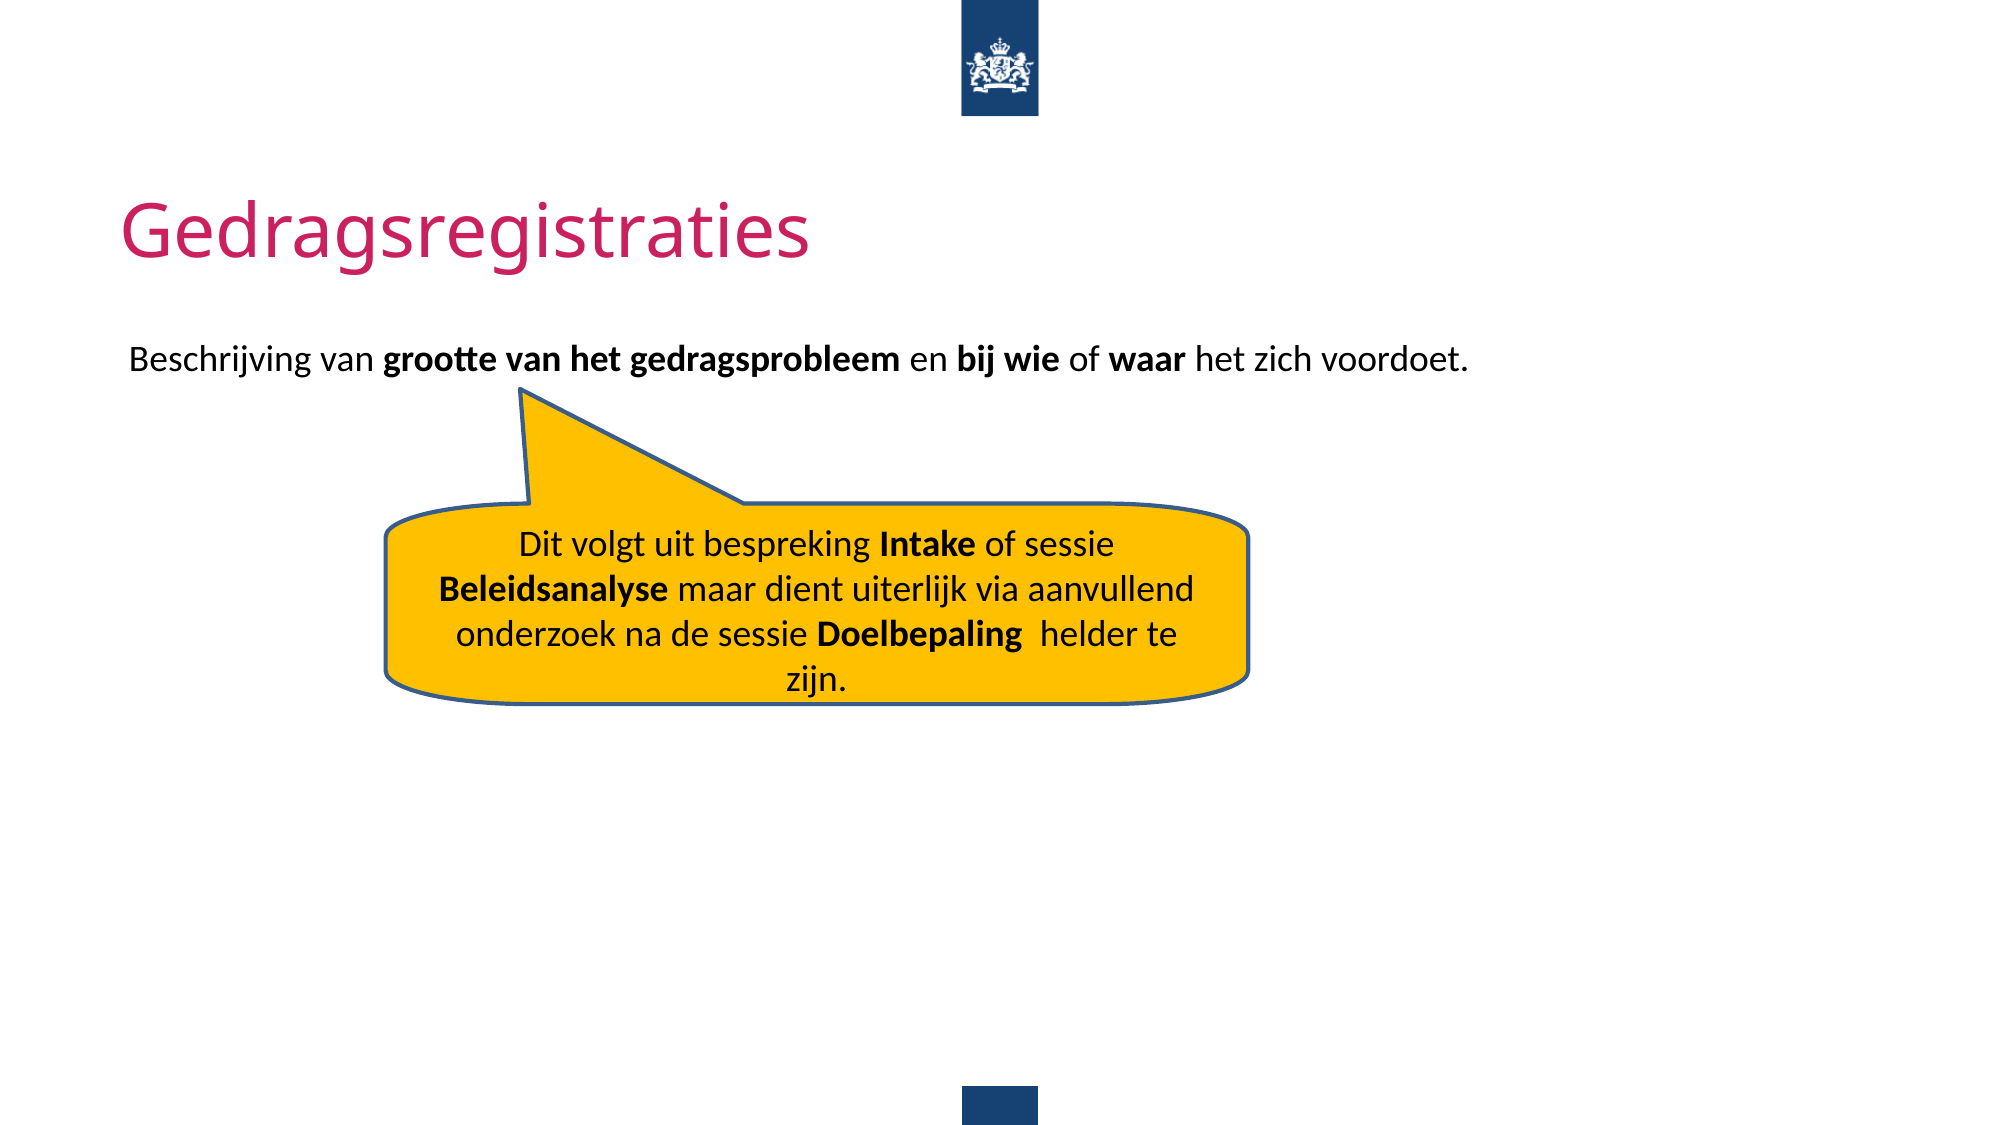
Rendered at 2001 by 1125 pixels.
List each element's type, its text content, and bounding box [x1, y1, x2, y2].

text_box Gedragsregistraties [104, 125, 1897, 281]
text_box Beschrijving van grootte van het gedragsprobleem en bij wie of waar het zich voordoet. [114, 326, 1945, 1035]
text_box Dit volgt uit bespreking Intake of sessie Beleidsanalyse maar dient uiterlijk via aanvullend onderzoek na de sessie Doelbepaling helder te zijn. [385, 388, 1249, 705]
